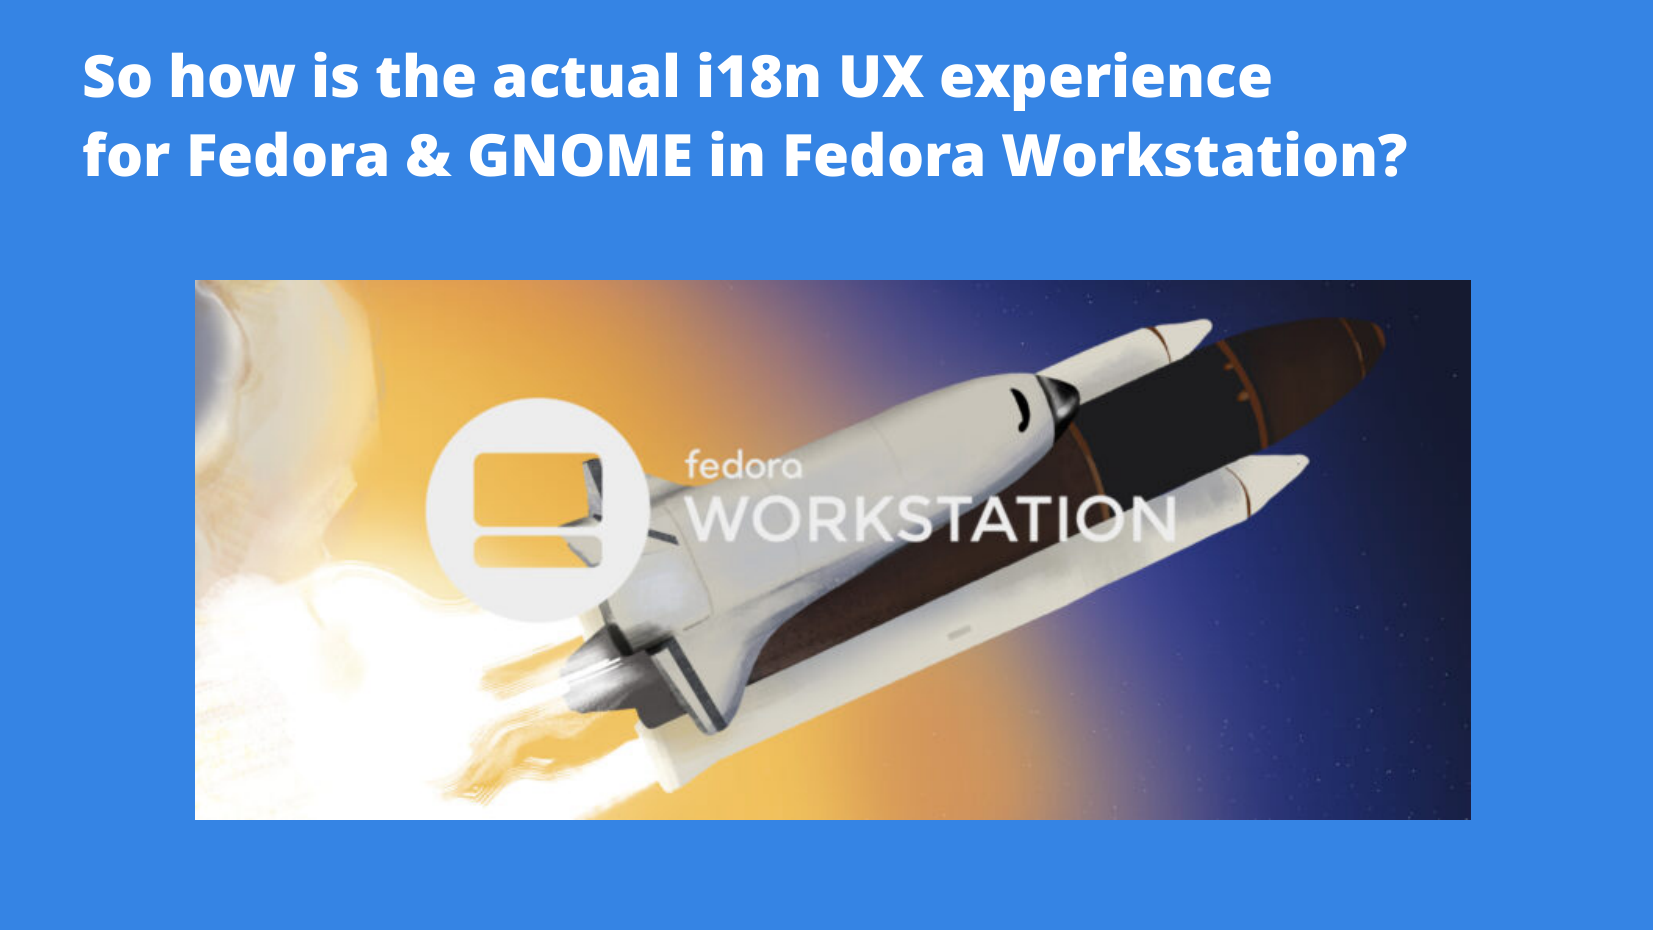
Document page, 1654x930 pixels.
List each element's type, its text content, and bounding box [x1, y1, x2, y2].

title So how is the actual i18n UX experience for Fedora & GNOME in Fedora Workstation? [82, 35, 1571, 194]
picture [195, 280, 1471, 820]
